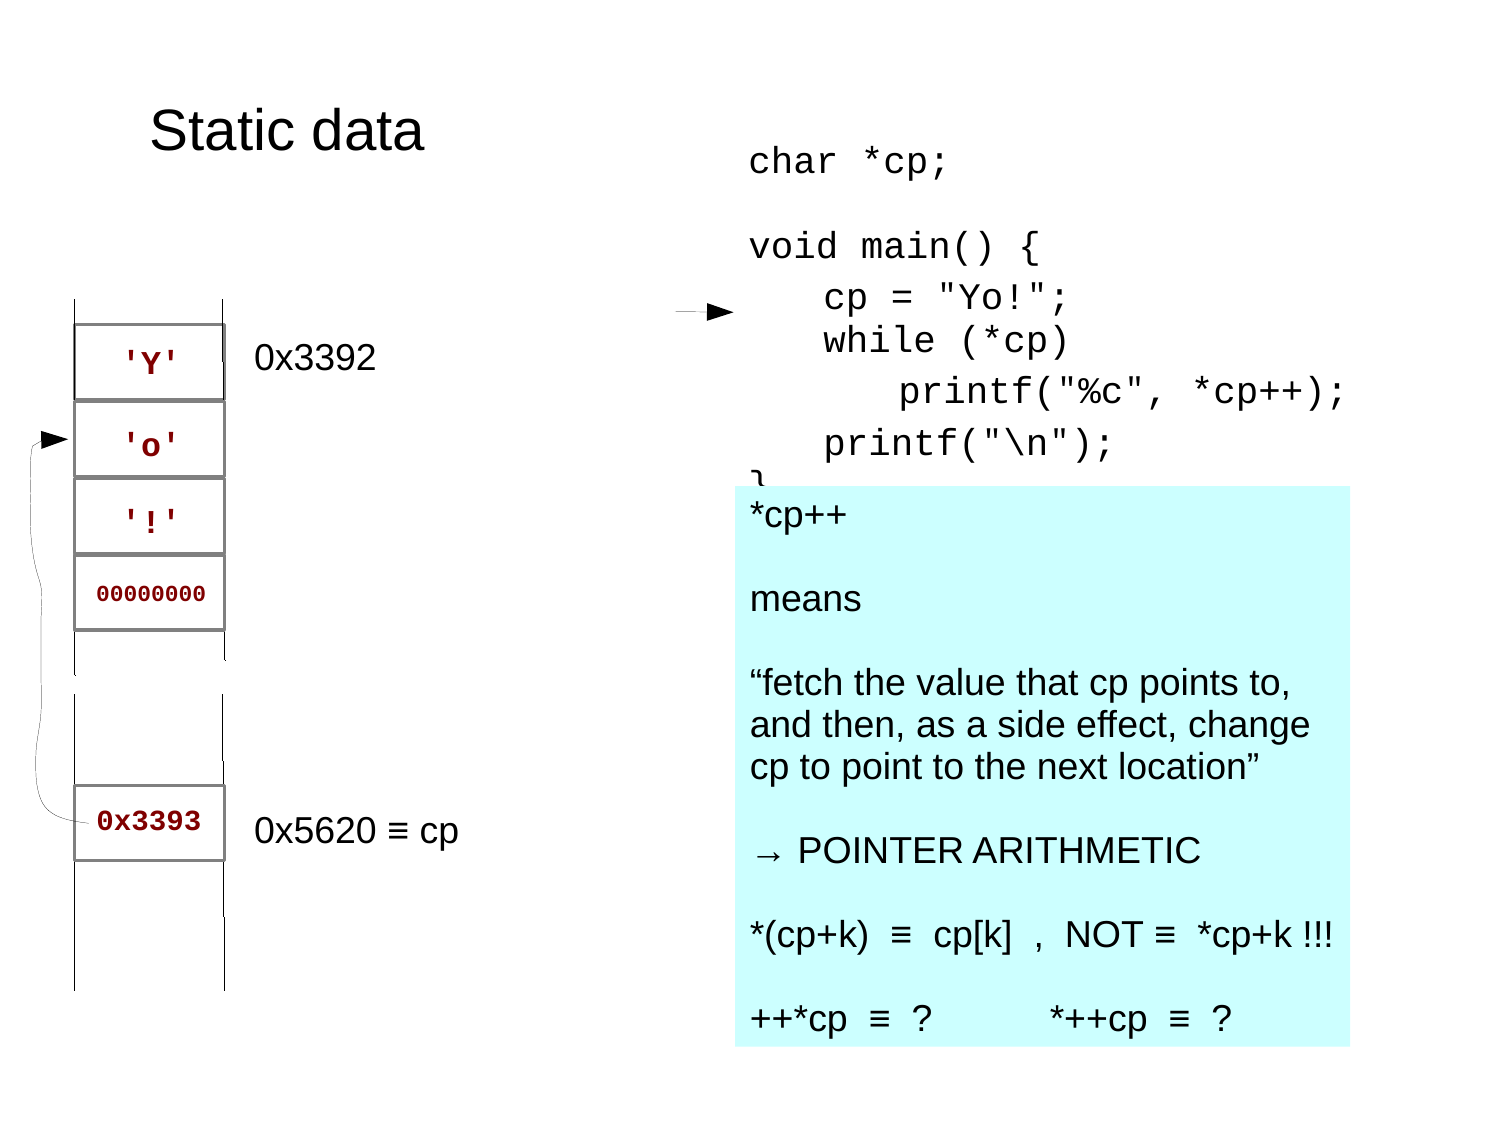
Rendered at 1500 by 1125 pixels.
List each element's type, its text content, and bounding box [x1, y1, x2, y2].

text_box 0x5620 ≡ cp [239, 801, 705, 862]
text_box 'Y' [77, 339, 225, 388]
text_box 0x3392 [239, 329, 705, 389]
text_box Static data [135, 90, 1156, 235]
text_box '!' [77, 498, 225, 547]
text_box *cp++ means “fetch the value that cp points to, and then, as a side effect, change cp to point to the next location” → POINTER ARITHMETIC *(cp+k) ≡ cp[k] , NOT ≡ *cp+k !!! ++*cp ≡ ? *++cp ≡ ? [735, 486, 1351, 1047]
text_box 'o' [77, 421, 225, 470]
text_box char *cp; void main() { cp = "Yo!"; while (*cp) printf("%c", *cp++); printf("\n"); } [733, 135, 1454, 450]
text_box 00000000 [77, 575, 225, 619]
text_box 0x3393 [74, 798, 223, 851]
